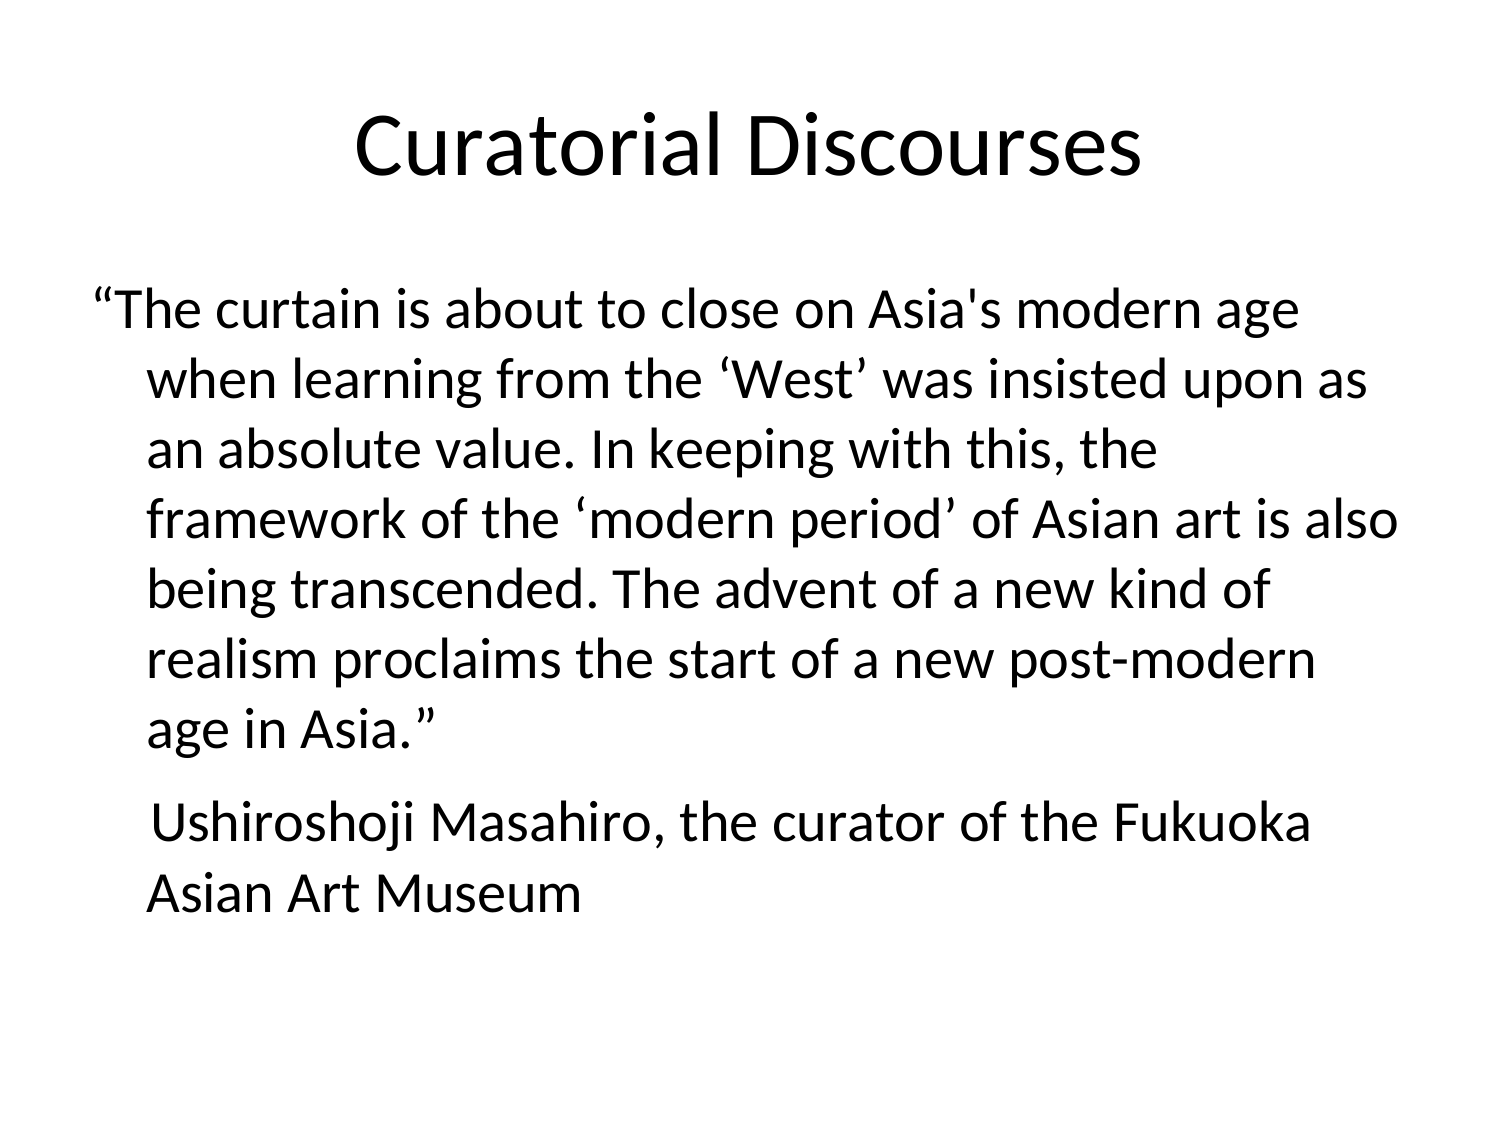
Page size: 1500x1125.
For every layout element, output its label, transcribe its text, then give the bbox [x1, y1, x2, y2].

title Curatorial Discourses [75, 45, 1426, 233]
list “The curtain is about to close on Asia's modern age when learning from the ‘West’ was insisted upon as an absolute value. In keeping with this, the framework of the ‘modern period’ of Asian art is also being transcended. The advent of a new kind of realism proclaims the start of a new post-modern age in Asia.” Ushiroshoji Masahiro, the curator of the Fukuoka Asian Art Museum [75, 262, 1426, 1017]
